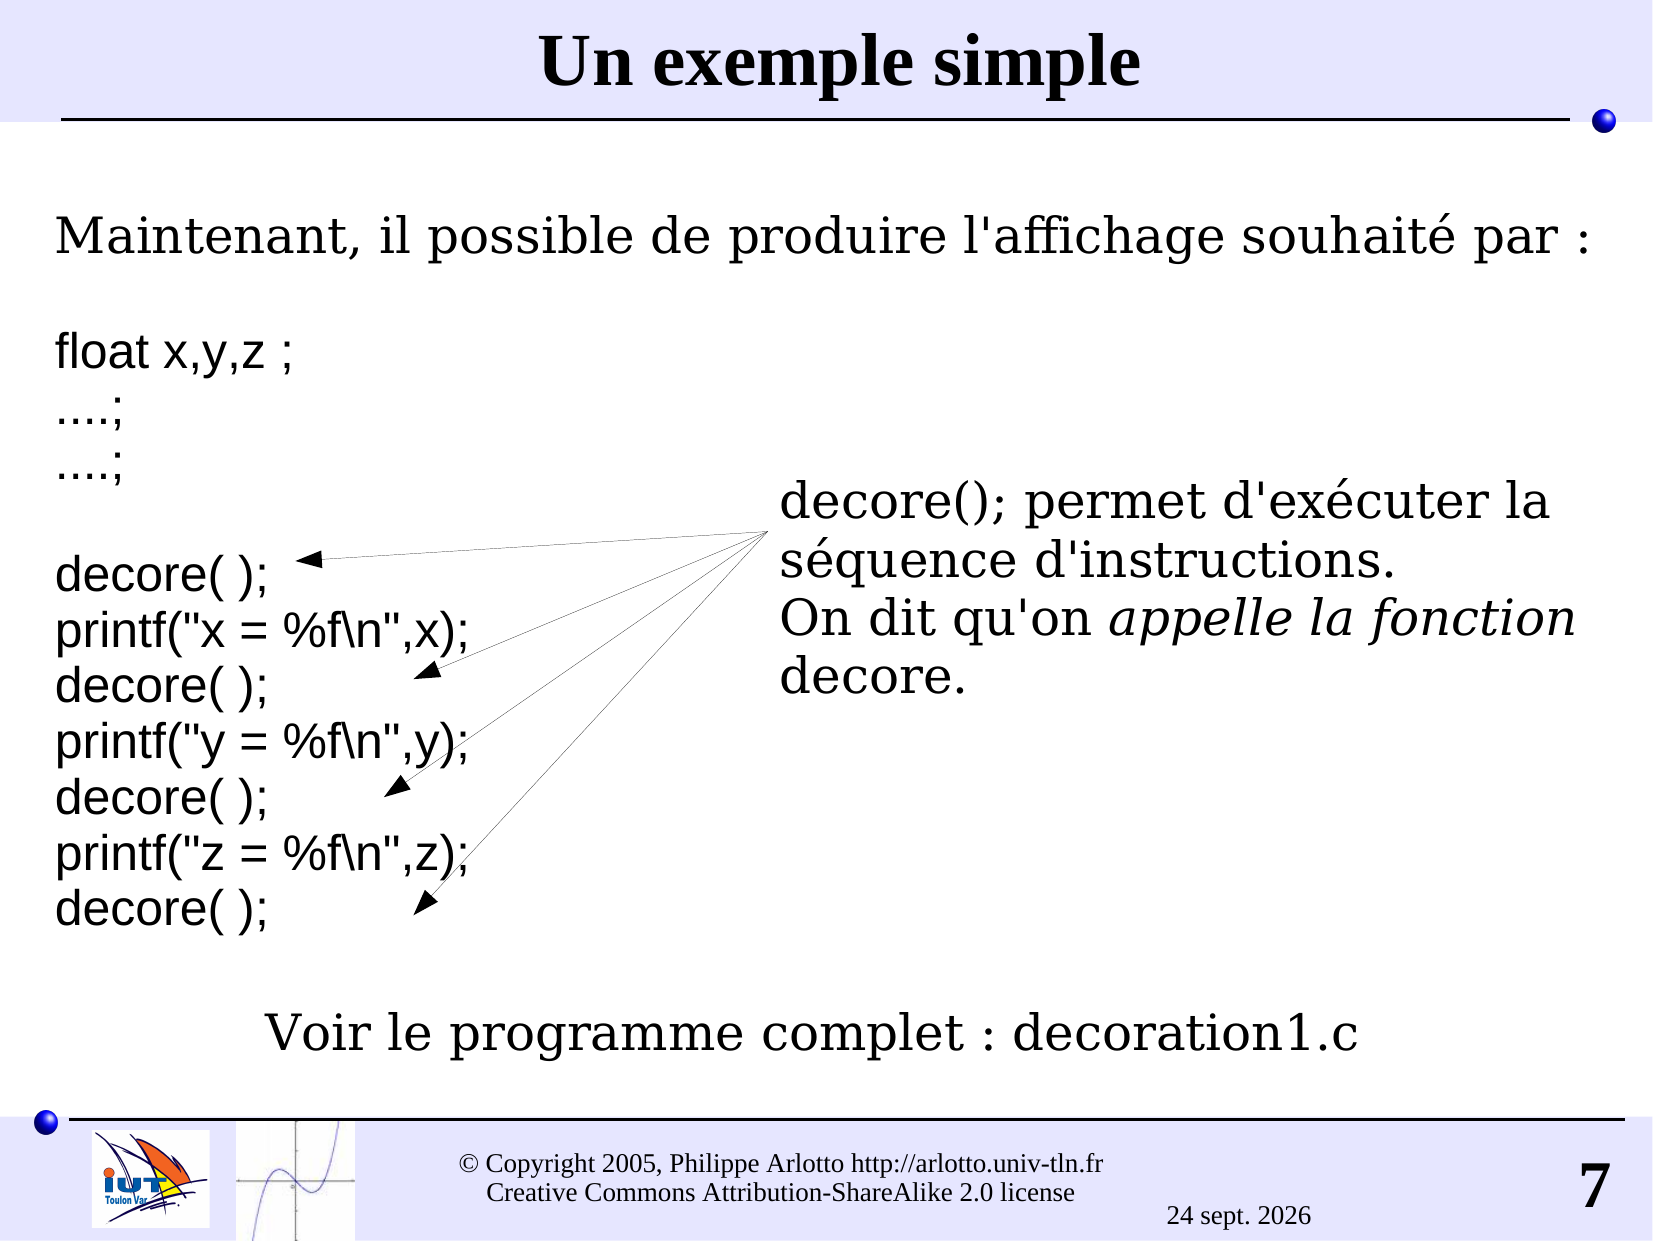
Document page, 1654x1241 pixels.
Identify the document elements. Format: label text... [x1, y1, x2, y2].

picture [236, 1121, 355, 1241]
text_box Voir le programme complet : decoration1.c [265, 1003, 1361, 1063]
text_box Maintenant, il possible de produire l'affichage souhaité par : float x,y,z ; ....; ....; decore( ); printf("x = %f\n",x); decore( ); printf("y = %f\n",y); decore( ); printf("z = %f\n",z); decore( ); [55, 206, 1595, 995]
title Un exemple simple [95, 11, 1585, 110]
text_box decore(); permet d'exécuter la séquence d'instructions. On dit qu'on appelle la fonction decore. [779, 472, 1579, 706]
